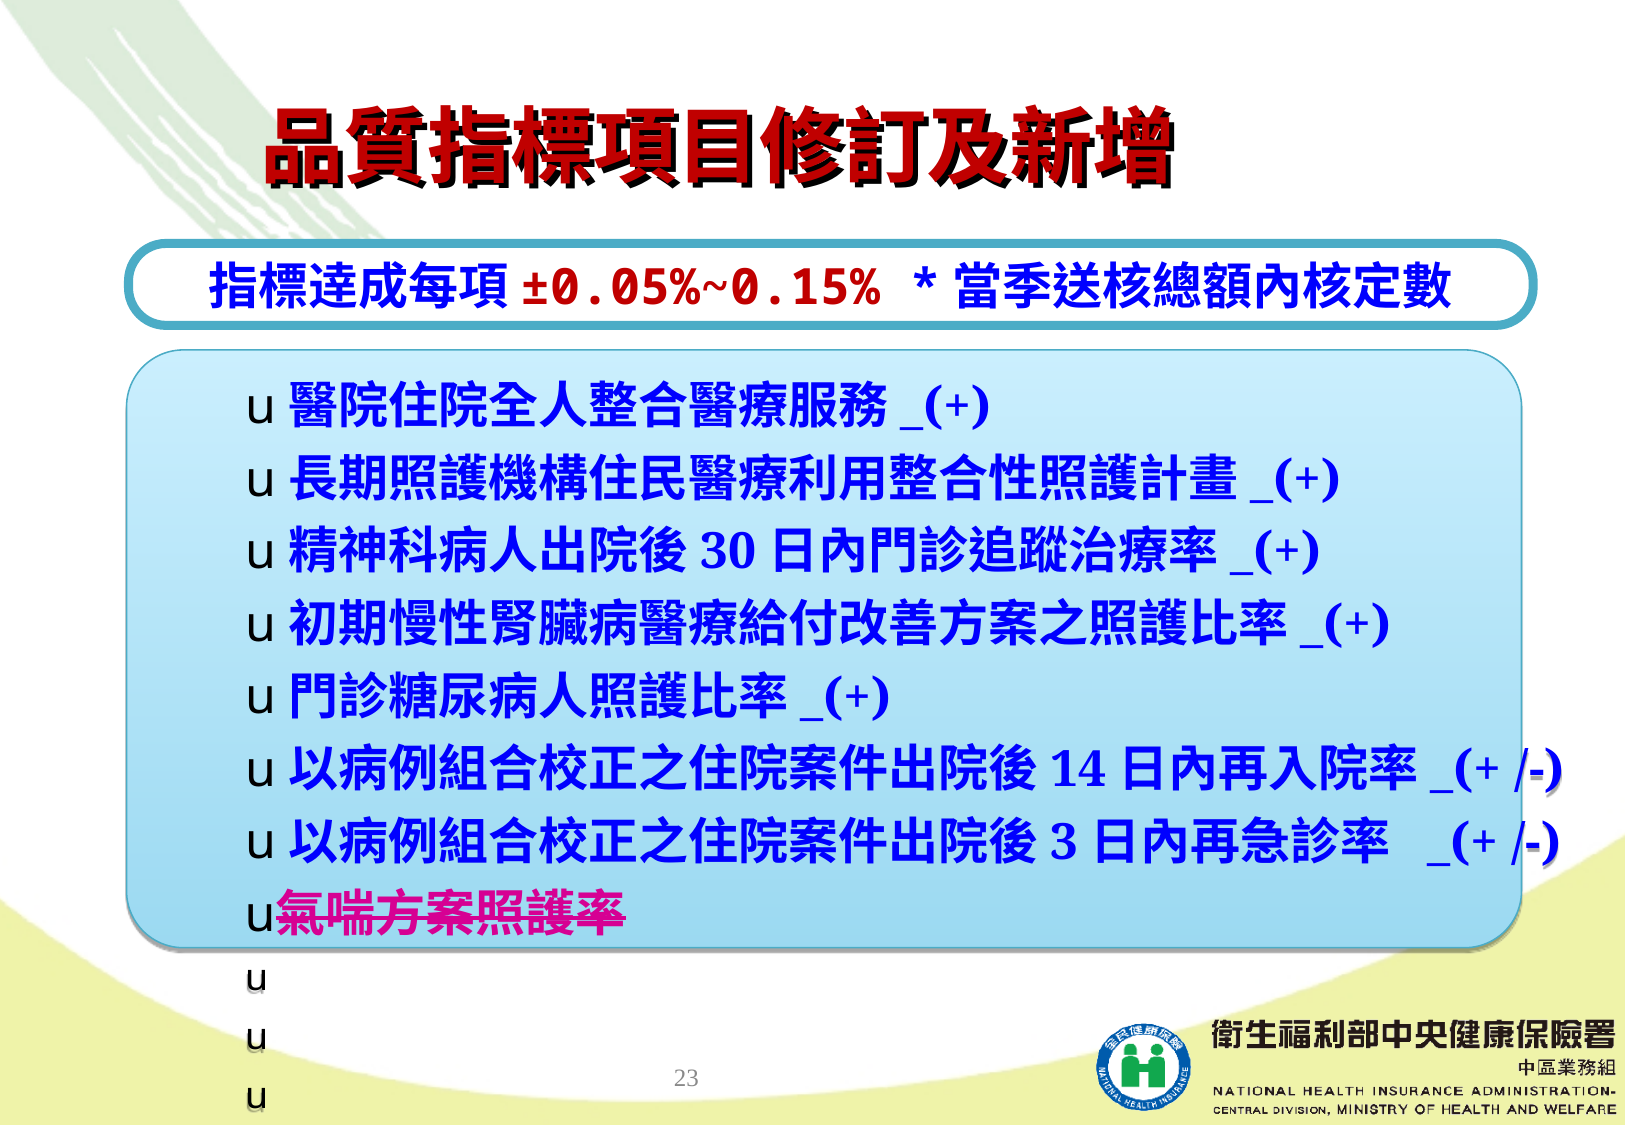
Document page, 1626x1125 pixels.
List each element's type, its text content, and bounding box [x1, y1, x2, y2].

text_box 醫院住院全人整合醫療服務_(+) 長期照護機構住民醫療利用整合性照護計畫_(+) 精神科病人出院後30日內門診追蹤治療率_(+) 初期慢性腎臟病醫療給付改善方案之照護比率_(+) 門診糖尿病人照護比率_(+) 以病例組合校正之住院案件出院後14日內再入院率_(+ /-) 以病例組合校正之住院案件出院後3日內再急診率 _(+ /-) 氣喘方案照護率 [126, 349, 1522, 948]
text_box [658, 1046, 1039, 1107]
title 品質指標項目修訂及新增 [245, 78, 1534, 209]
text_box 指標逹成每項±0.05%~0.15% *當季送核總額內核定數 [128, 243, 1534, 326]
